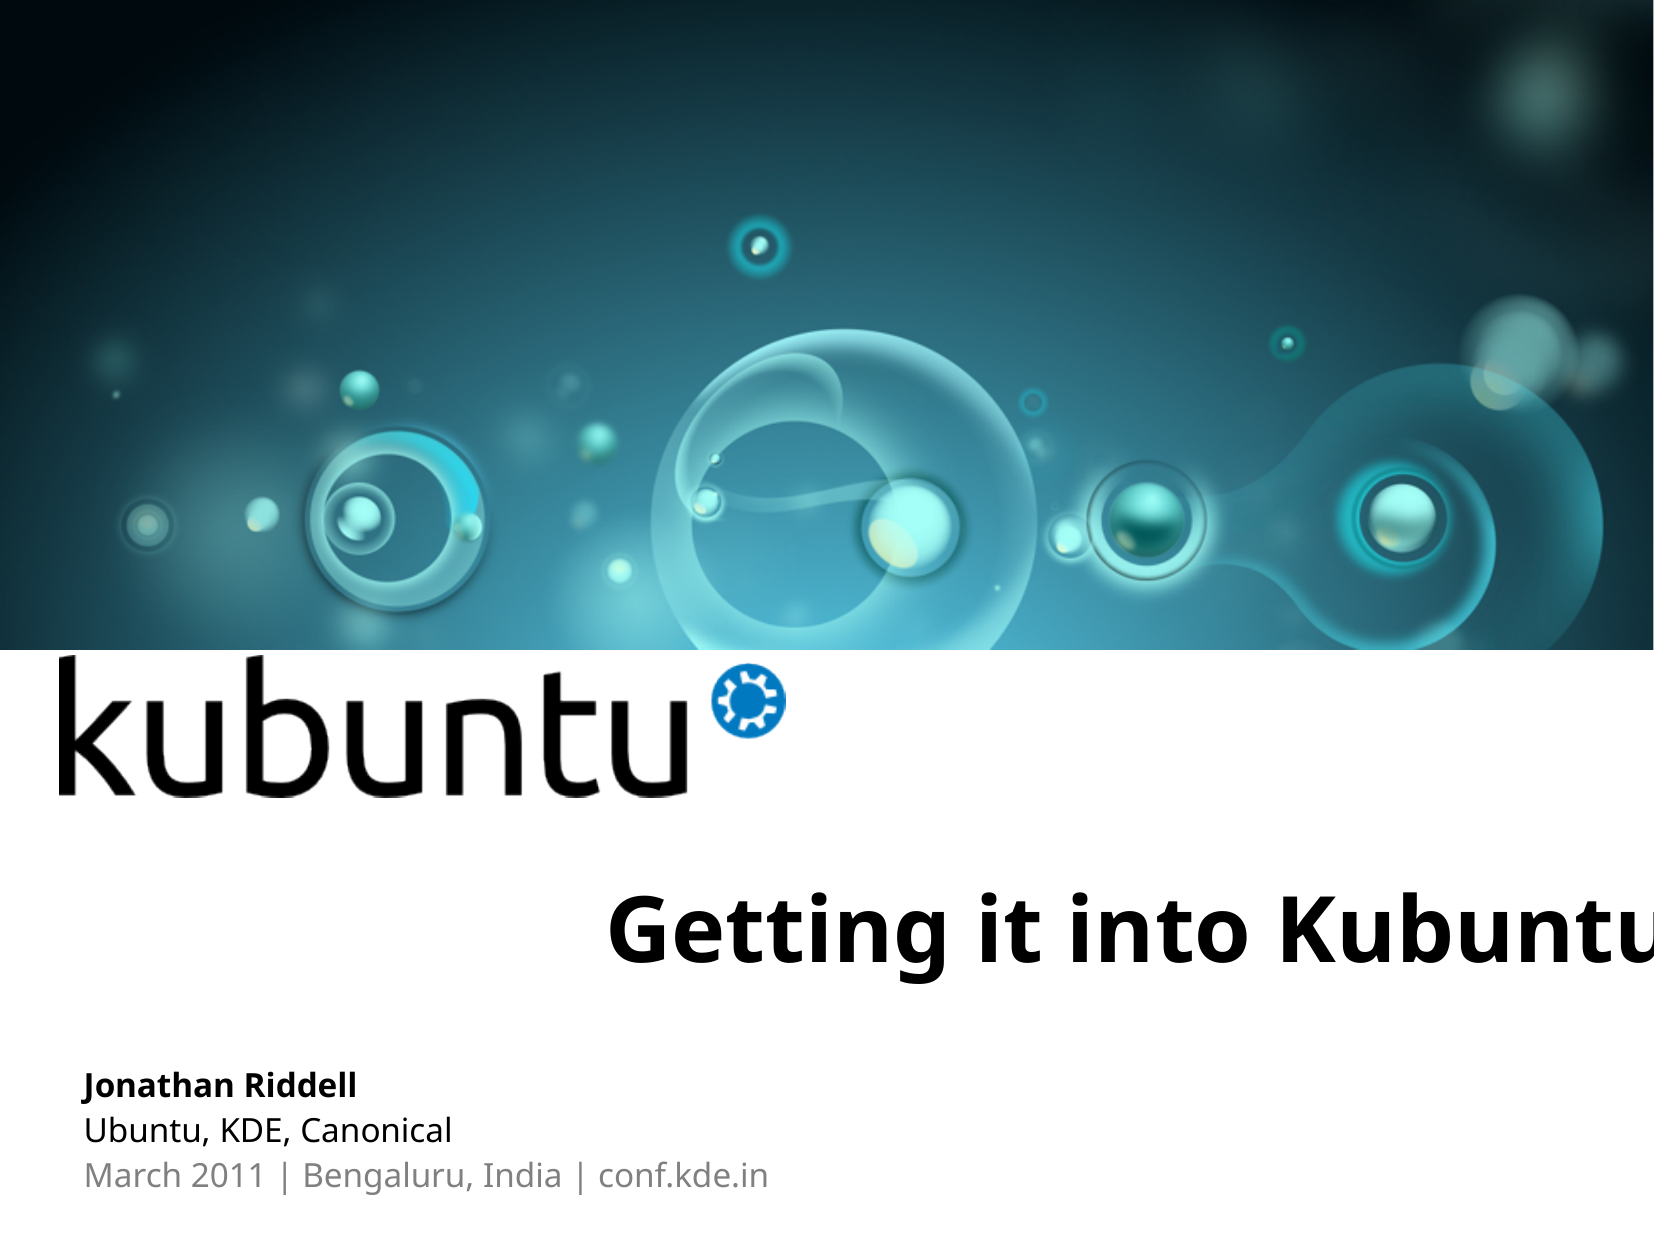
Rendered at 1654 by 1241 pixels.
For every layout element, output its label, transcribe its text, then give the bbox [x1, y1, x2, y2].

picture [0, 0, 1654, 650]
picture [59, 655, 786, 798]
text_box Getting it into Kubuntu [590, 856, 1638, 975]
text_box Jonathan Riddell Ubuntu, KDE, Canonical March 2011 | Bengaluru, India | conf.kde.in [69, 1054, 739, 1182]
